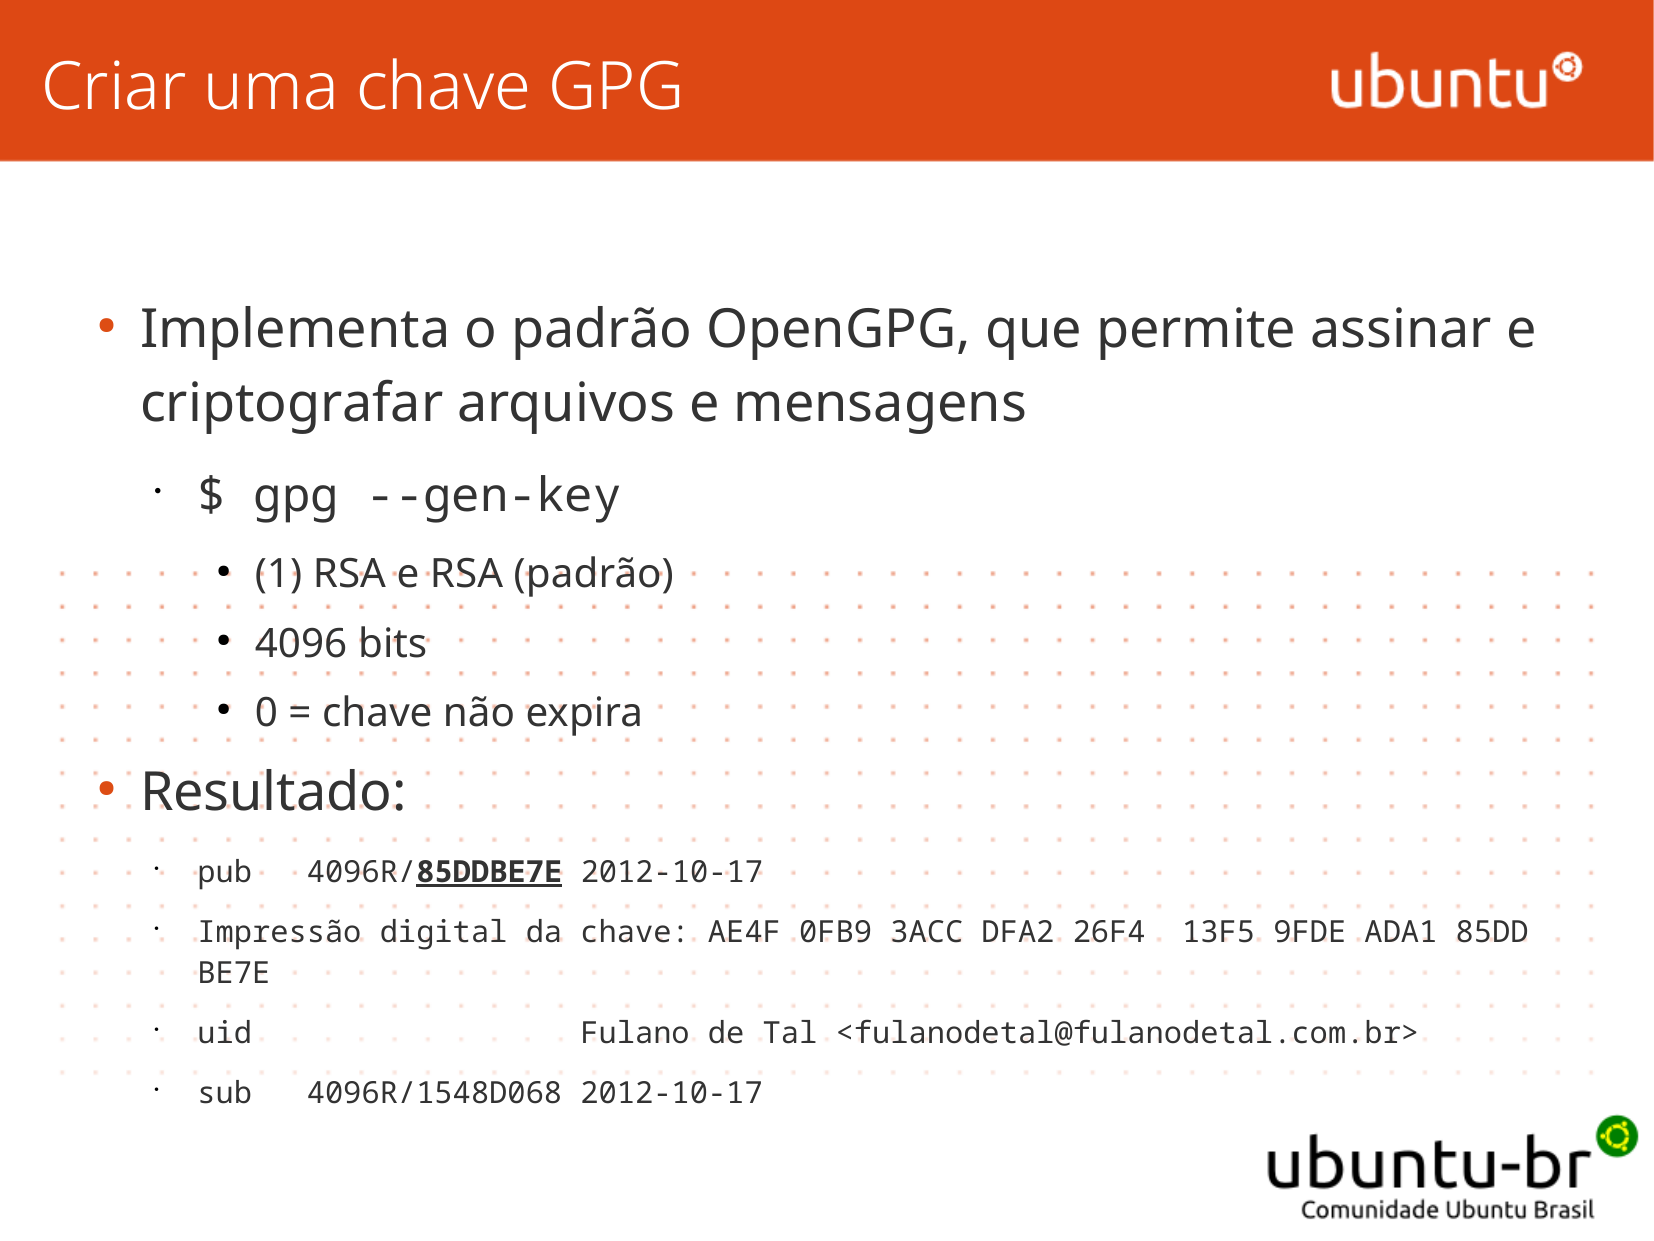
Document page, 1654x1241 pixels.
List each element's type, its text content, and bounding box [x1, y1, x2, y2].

title Criar uma chave GPG [41, 31, 1300, 136]
picture [0, 0, 1654, 1241]
list Implementa o padrão OpenGPG, que permite assinar e criptografar arquivos e mensagens $ gpg --gen-key (1) RSA e RSA (padrão) 4096 bits 0 = chave não expira Resultado: pub 4096R/85DDBE7E 2012-10-17 Impressão digital da chave: AE4F 0FB9 3ACC DFA2 26F4 13F5 9FDE ADA1 85DD BE7E uid Fulano de Tal <fulanodetal@fulanodetal.com.br> sub 4096R/1548D068 2012-10-17 [82, 290, 1538, 1123]
